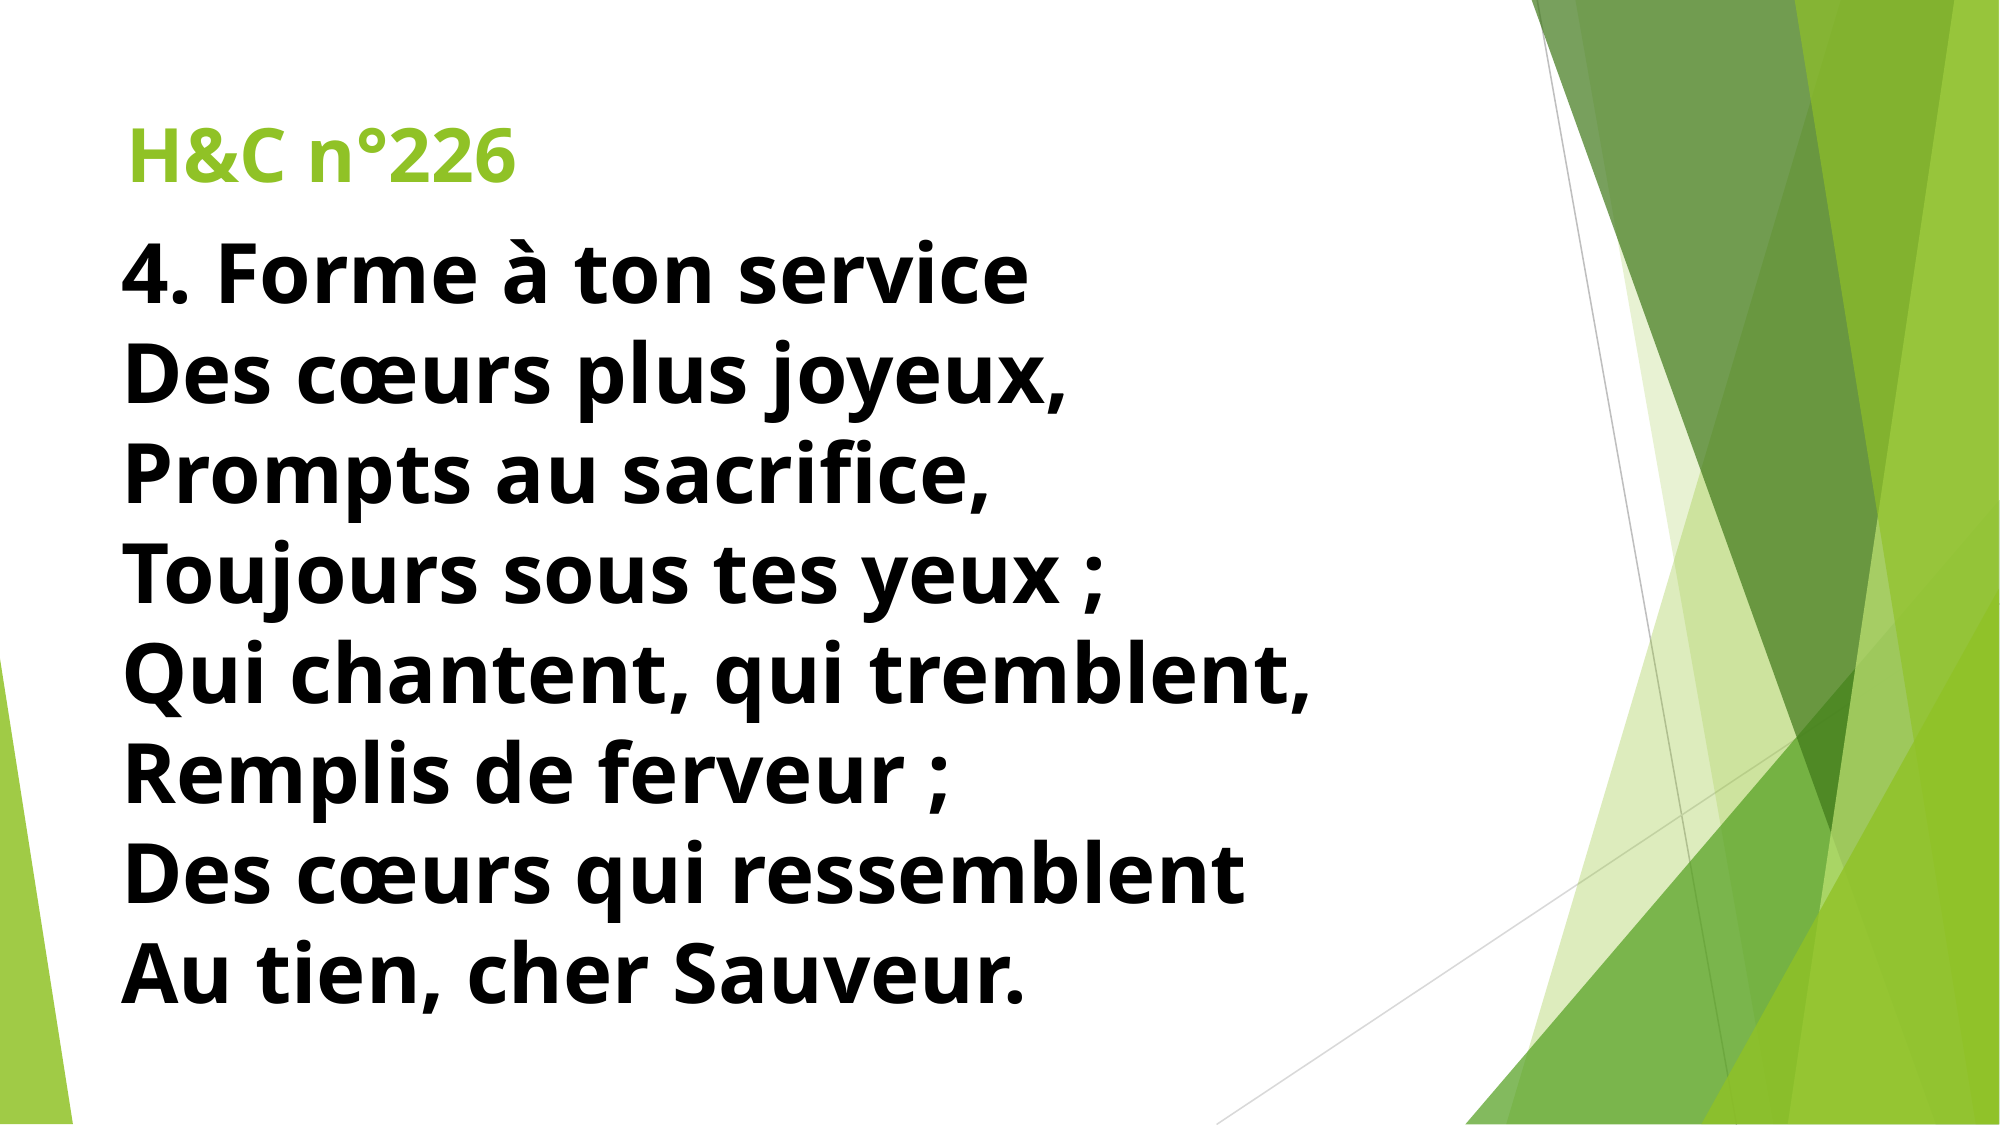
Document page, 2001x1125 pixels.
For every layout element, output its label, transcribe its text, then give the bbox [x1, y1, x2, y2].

text_box H&C n°226 [111, 99, 1522, 212]
text_box 4. Forme à ton service Des cœurs plus joyeux, Prompts au sacrifice, Toujours sous tes yeux ; Qui chantent, qui tremblent, Remplis de ferveur ; Des cœurs qui ressemblent Au tien, cher Sauveur. [106, 212, 1961, 1074]
